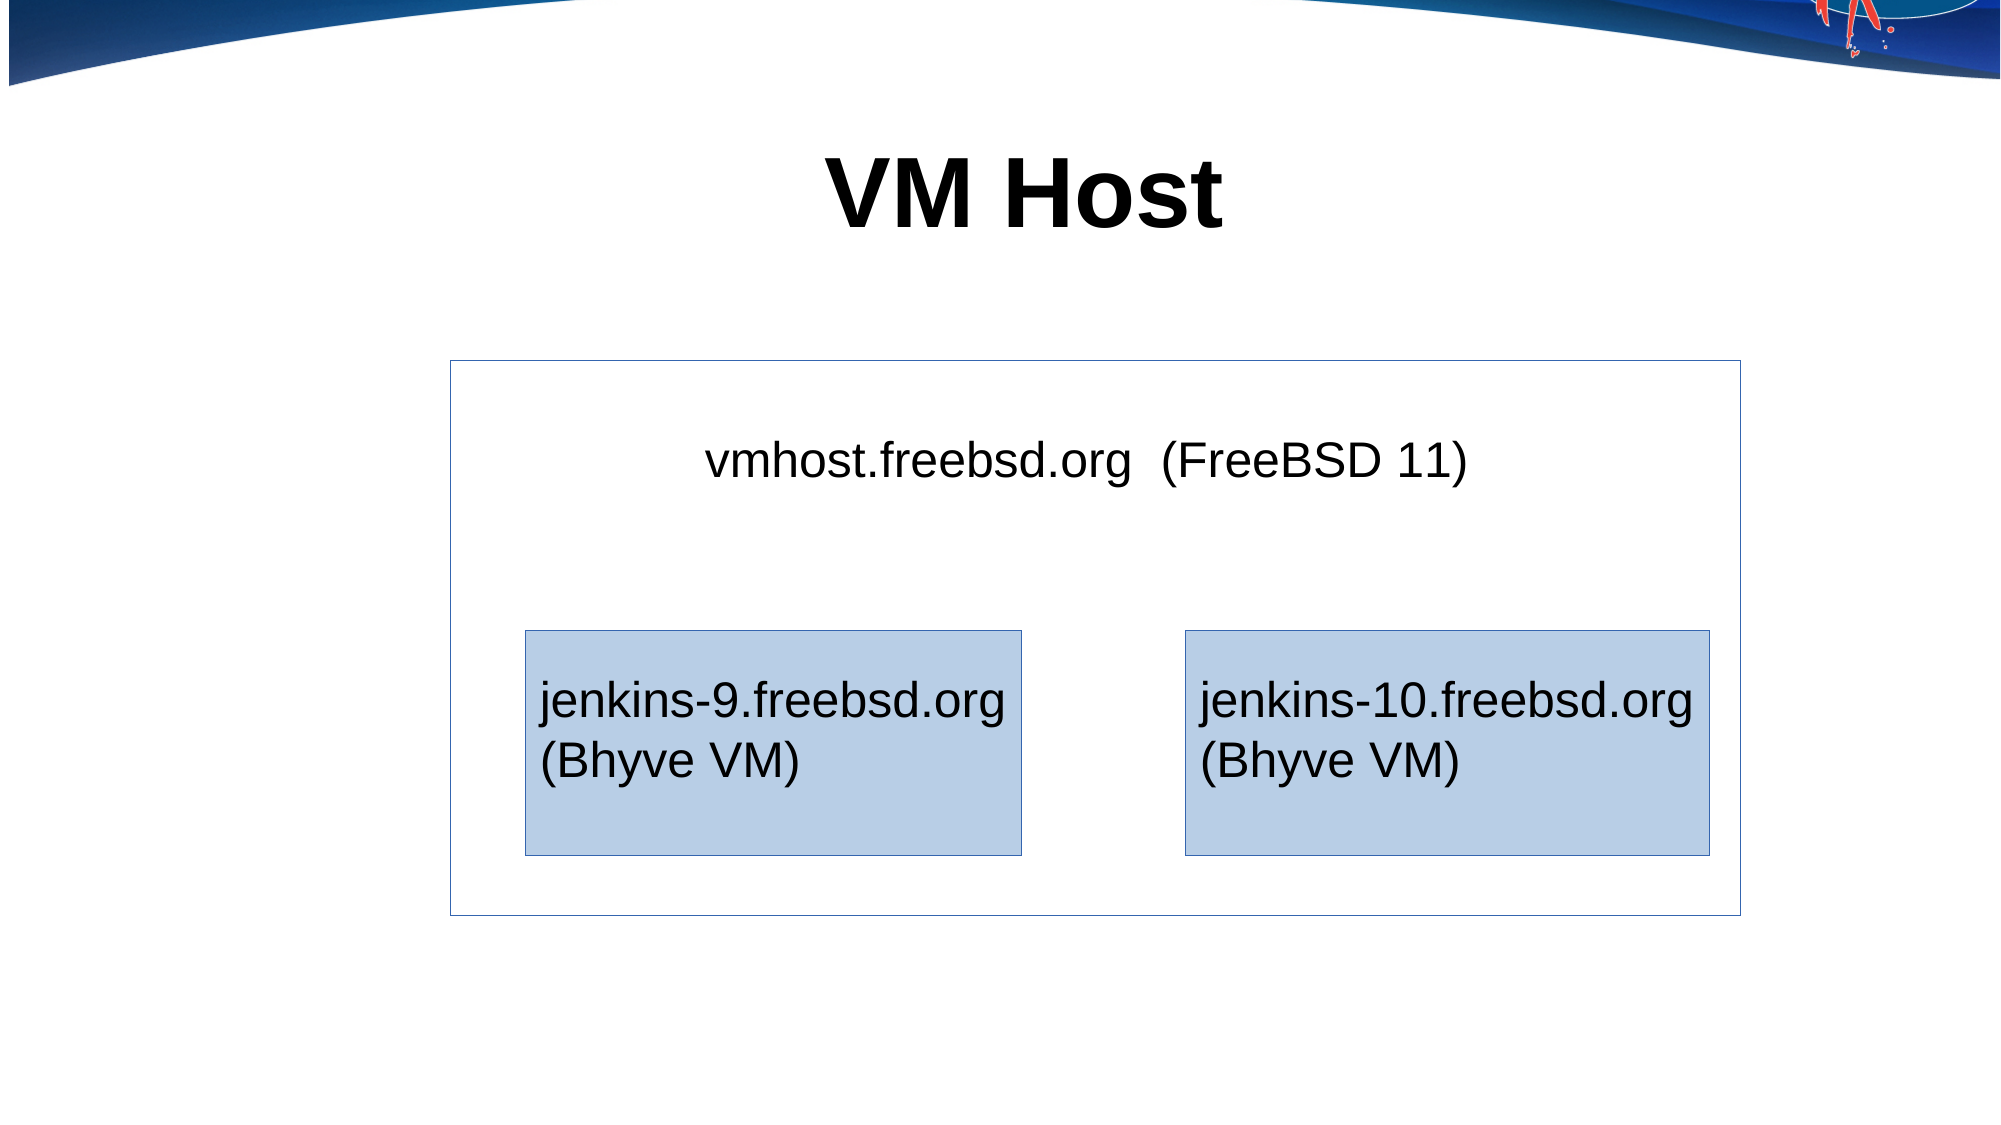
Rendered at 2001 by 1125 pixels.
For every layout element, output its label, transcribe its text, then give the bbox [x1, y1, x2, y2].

text_box vmhost.freebsd.org (FreeBSD 11) [690, 420, 1481, 496]
picture [9, 0, 2001, 1036]
text_box [450, 360, 1741, 916]
text_box VM Host [810, 120, 1741, 255]
text_box jenkins-10.freebsd.org (Bhyve VM) [1185, 660, 1710, 795]
text_box jenkins-9.freebsd.org (Bhyve VM) [525, 660, 1022, 795]
